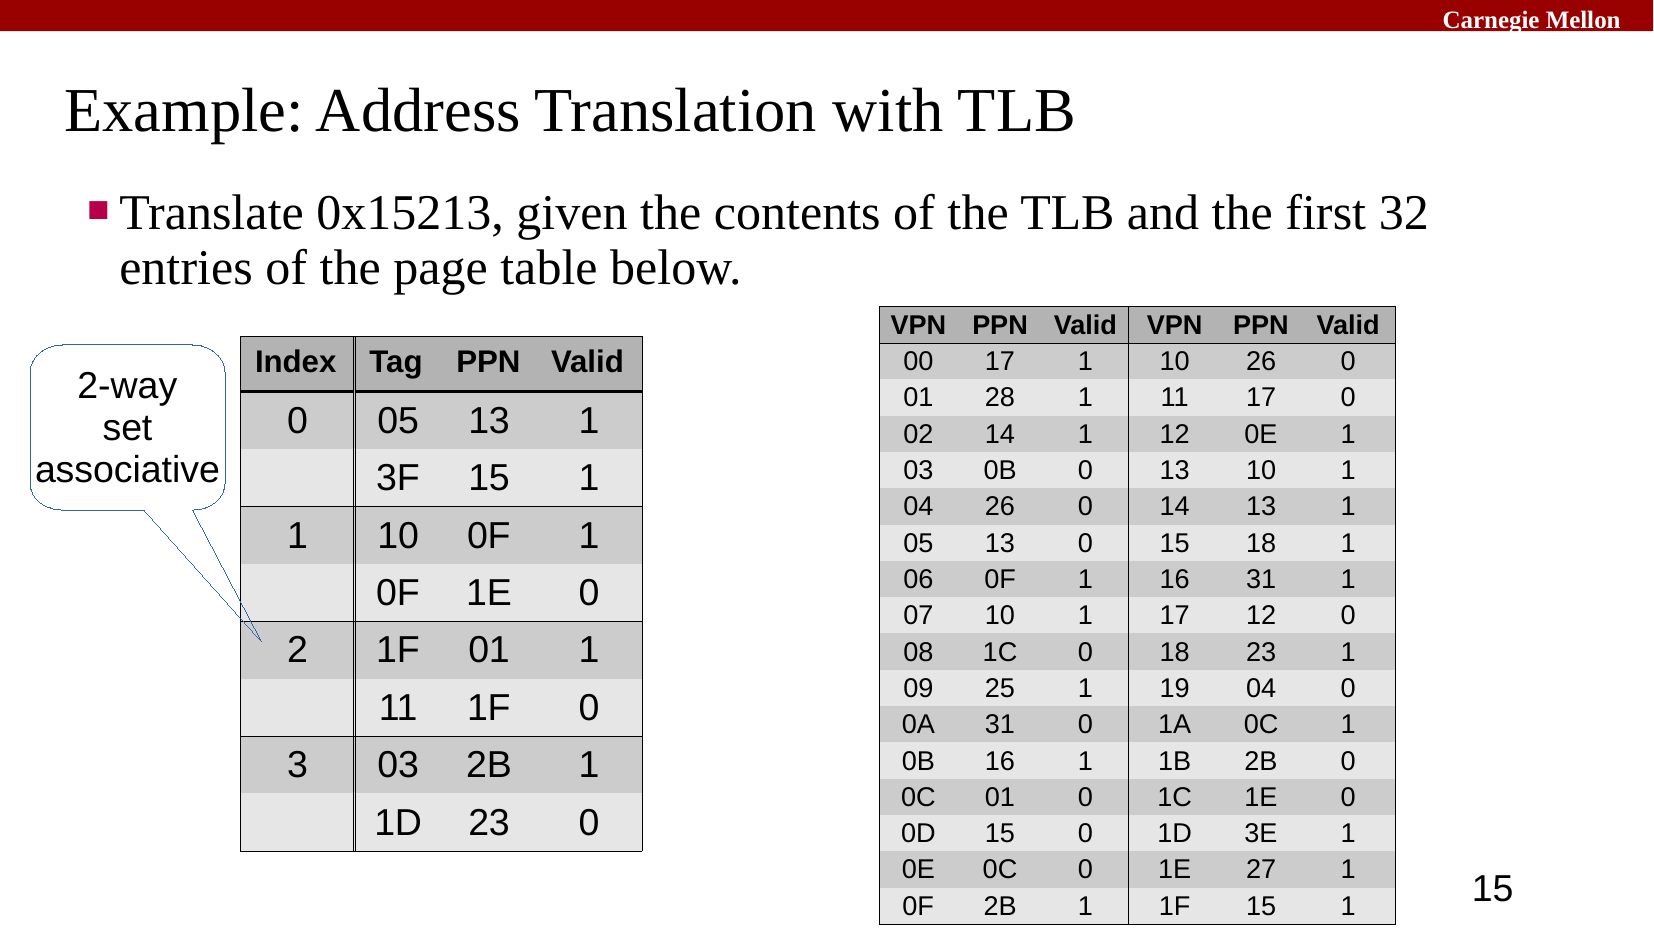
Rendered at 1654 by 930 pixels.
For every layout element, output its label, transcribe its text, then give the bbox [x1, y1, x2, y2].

table_cell 11 [1129, 379, 1221, 416]
table_header Valid [1043, 307, 1128, 343]
table_cell 25 [957, 670, 1043, 706]
table_cell 1D [1129, 815, 1221, 851]
table_cell 15 [957, 815, 1043, 851]
table_cell 0F [957, 561, 1043, 597]
table_cell 1A [1129, 706, 1221, 742]
table_cell 3E [1221, 815, 1301, 851]
table_cell 18 [1221, 525, 1301, 561]
table_cell 2 [241, 622, 353, 679]
table_cell 13 [1129, 452, 1221, 488]
table_cell 0 [1301, 742, 1395, 779]
table_cell 16 [1129, 561, 1221, 597]
table_cell 12 [1221, 597, 1301, 633]
table_cell 0 [1301, 344, 1395, 379]
table_cell 0C [1221, 706, 1301, 742]
table_cell 2B [957, 888, 1043, 924]
table_cell 04 [1221, 670, 1301, 706]
table_cell 1E [442, 564, 536, 621]
table_cell 15 [1129, 525, 1221, 561]
table_header PPN [1221, 307, 1301, 343]
table_cell 1 [1301, 525, 1395, 561]
table_cell 10 [1221, 452, 1301, 488]
table_cell 02 [880, 416, 957, 452]
table_cell 23 [442, 793, 536, 851]
table_header VPN [1129, 307, 1221, 343]
table_cell 0 [1043, 779, 1128, 815]
table_cell 0C [880, 779, 957, 815]
table_cell 0E [1221, 416, 1301, 452]
table_cell 1 [1043, 379, 1128, 416]
table_cell 0 [1043, 815, 1128, 851]
table_cell 1C [1129, 779, 1221, 815]
table_cell 0 [536, 679, 642, 736]
table_header PPN [442, 337, 536, 390]
table_cell 26 [957, 488, 1043, 525]
table_cell 2B [442, 737, 536, 793]
table_cell 1C [957, 633, 1043, 670]
table_header Tag [356, 337, 442, 390]
table_cell 05 [356, 393, 442, 449]
table_cell 1F [442, 679, 536, 736]
table_cell 11 [356, 679, 442, 736]
table_cell 01 [957, 779, 1043, 815]
table_cell 0C [957, 851, 1043, 888]
table_cell 1 [241, 507, 353, 564]
table_cell 0 [1301, 670, 1395, 706]
table_cell 0 [1043, 525, 1128, 561]
list Translate 0x15213, given the contents of the TLB and the first 32 entries of the page table below. [71, 184, 1576, 316]
table_cell 06 [880, 561, 957, 597]
table_cell 0 [1043, 706, 1128, 742]
table_cell 13 [957, 525, 1043, 561]
table_cell 10 [356, 507, 442, 564]
table_header Valid [536, 337, 642, 390]
table_cell 1 [1043, 670, 1128, 706]
table_cell 1 [1301, 706, 1395, 742]
table_cell 18 [1129, 633, 1221, 670]
table_cell 1 [536, 622, 642, 679]
table_cell 10 [1129, 344, 1221, 379]
table_cell 2B [1221, 742, 1301, 779]
table_cell 04 [880, 488, 957, 525]
table_cell 07 [880, 597, 957, 633]
table_cell 1B [1129, 742, 1221, 779]
table_cell 1 [1043, 561, 1128, 597]
table_header VPN [880, 307, 957, 343]
table_cell 1 [536, 507, 642, 564]
table_cell 1D [356, 793, 442, 851]
table_cell 0 [536, 793, 642, 851]
table_cell 0B [880, 742, 957, 779]
table_cell 14 [957, 416, 1043, 452]
table_cell 0B [957, 452, 1043, 488]
table_cell 1E [1221, 779, 1301, 815]
table_cell 0F [356, 564, 442, 621]
table_cell 0D [880, 815, 957, 851]
table_cell 05 [880, 525, 957, 561]
title Example: Address Translation with TLB [64, 58, 1576, 163]
table_cell 1 [1301, 561, 1395, 597]
table_cell 0E [880, 851, 957, 888]
table_cell 26 [1221, 344, 1301, 379]
table_header Index [241, 337, 353, 390]
table_cell 10 [957, 597, 1043, 633]
table_cell 1 [1301, 633, 1395, 670]
table_cell 3 [241, 737, 353, 793]
table_cell [241, 449, 353, 506]
table_cell 1 [1043, 597, 1128, 633]
table_cell 1 [1301, 488, 1395, 525]
table_cell 01 [880, 379, 957, 416]
table_cell 27 [1221, 851, 1301, 888]
table_cell 17 [1129, 597, 1221, 633]
table_cell 1 [1301, 815, 1395, 851]
table_cell 1F [1129, 888, 1221, 924]
table_cell 31 [1221, 561, 1301, 597]
table_cell 19 [1129, 670, 1221, 706]
table_cell 0 [1043, 488, 1128, 525]
table_cell 00 [880, 344, 957, 379]
text_box 2-way set associative [30, 344, 262, 642]
table_cell 0A [880, 706, 957, 742]
table_cell 1 [1301, 416, 1395, 452]
table_cell 0 [241, 393, 353, 449]
table_cell [241, 793, 353, 851]
table_cell 09 [880, 670, 957, 706]
table_cell 03 [356, 737, 442, 793]
table_cell 17 [1221, 379, 1301, 416]
table_cell 0 [1043, 633, 1128, 670]
table_cell 1 [1043, 888, 1128, 924]
table_cell 1 [1301, 888, 1395, 924]
table_cell 0F [880, 888, 957, 924]
table_cell 31 [957, 706, 1043, 742]
table_cell 13 [1221, 488, 1301, 525]
table_cell 3F [356, 449, 442, 506]
table_cell 1 [536, 393, 642, 449]
table_cell 23 [1221, 633, 1301, 670]
table_cell 0 [536, 564, 642, 621]
table_cell 1 [1043, 742, 1128, 779]
table_cell 1 [1043, 344, 1128, 379]
table_cell [241, 679, 353, 736]
table_cell 01 [442, 622, 536, 679]
table_cell 1 [536, 449, 642, 506]
table_cell 1 [1043, 416, 1128, 452]
table_cell 0 [1043, 452, 1128, 488]
table_cell 0 [1301, 597, 1395, 633]
table_header Valid [1301, 307, 1395, 343]
table_cell 0 [1301, 379, 1395, 416]
table_cell 1 [536, 737, 642, 793]
table_cell 28 [957, 379, 1043, 416]
table_cell 1F [356, 622, 442, 679]
table_cell 1E [1129, 851, 1221, 888]
table_cell 16 [957, 742, 1043, 779]
table_cell 12 [1129, 416, 1221, 452]
table_cell 08 [880, 633, 957, 670]
table_cell 14 [1129, 488, 1221, 525]
table_cell [241, 564, 353, 621]
table_cell 15 [1221, 888, 1301, 924]
table_cell 03 [880, 452, 957, 488]
table_cell 0F [442, 507, 536, 564]
table_header PPN [957, 307, 1043, 343]
table_cell 0 [1043, 851, 1128, 888]
table_cell 1 [1301, 851, 1395, 888]
table_cell 15 [442, 449, 536, 506]
table_cell 17 [957, 344, 1043, 379]
table_cell 13 [442, 393, 536, 449]
table_cell 0 [1301, 779, 1395, 815]
table_cell 1 [1301, 452, 1395, 488]
